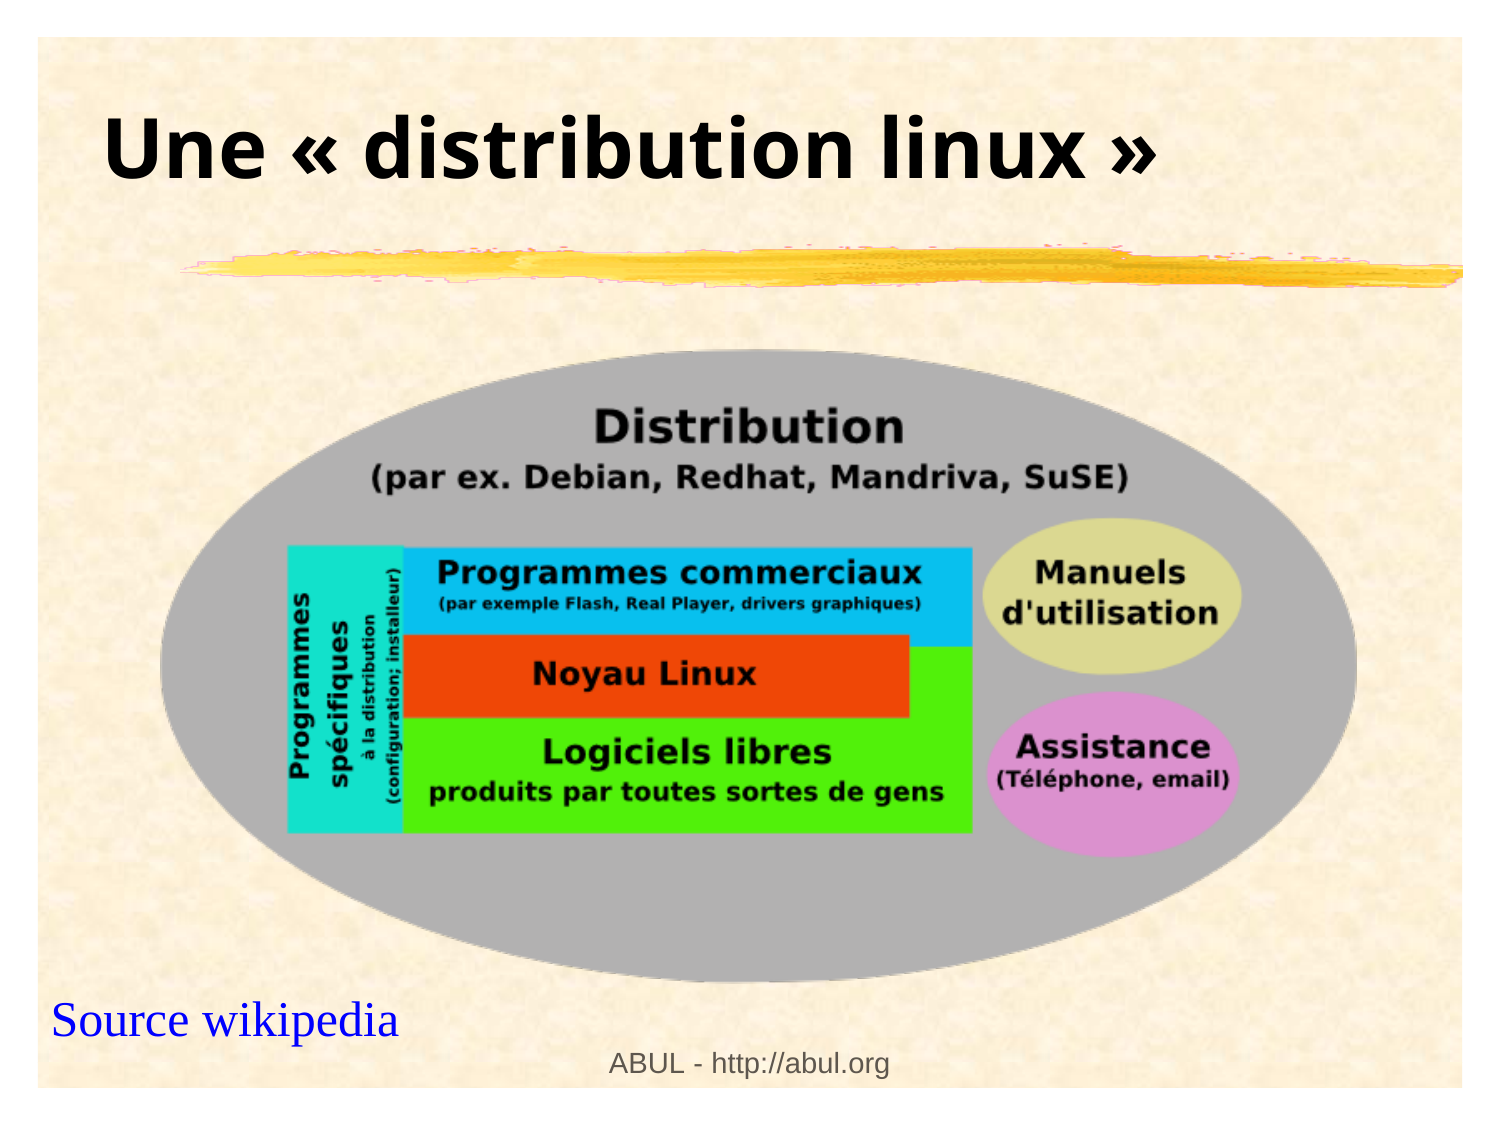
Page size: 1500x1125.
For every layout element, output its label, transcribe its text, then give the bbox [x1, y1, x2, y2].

title Une « distribution linux » [101, 39, 1312, 253]
picture [37, 37, 1463, 1100]
text_box Source wikipedia [50, 991, 513, 1053]
